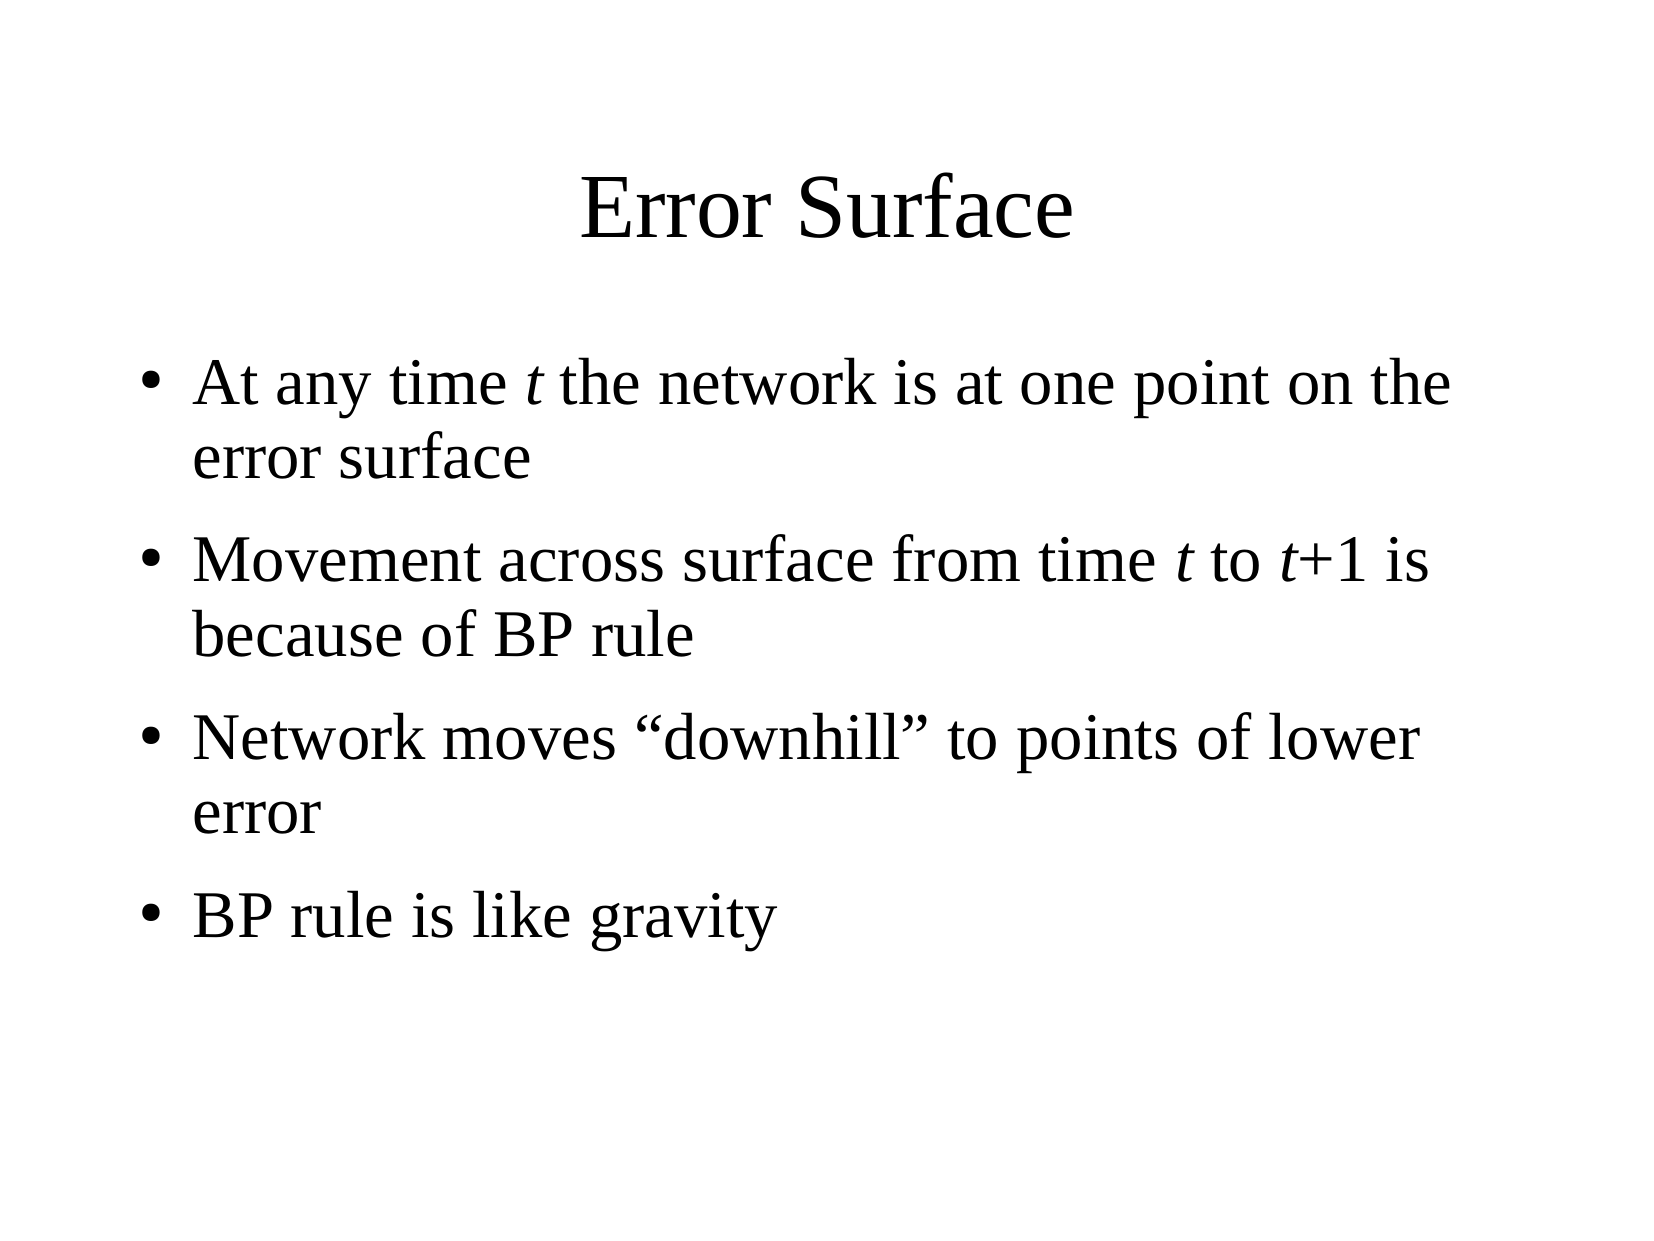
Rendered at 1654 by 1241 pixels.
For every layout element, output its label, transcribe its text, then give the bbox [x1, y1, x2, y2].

list At any time t the network is at one point on the error surface Movement across surface from time t to t+1 is because of BP rule Network moves “downhill” to points of lower error BP rule is like gravity [121, 344, 1534, 1127]
title Error Surface [121, 102, 1534, 311]
